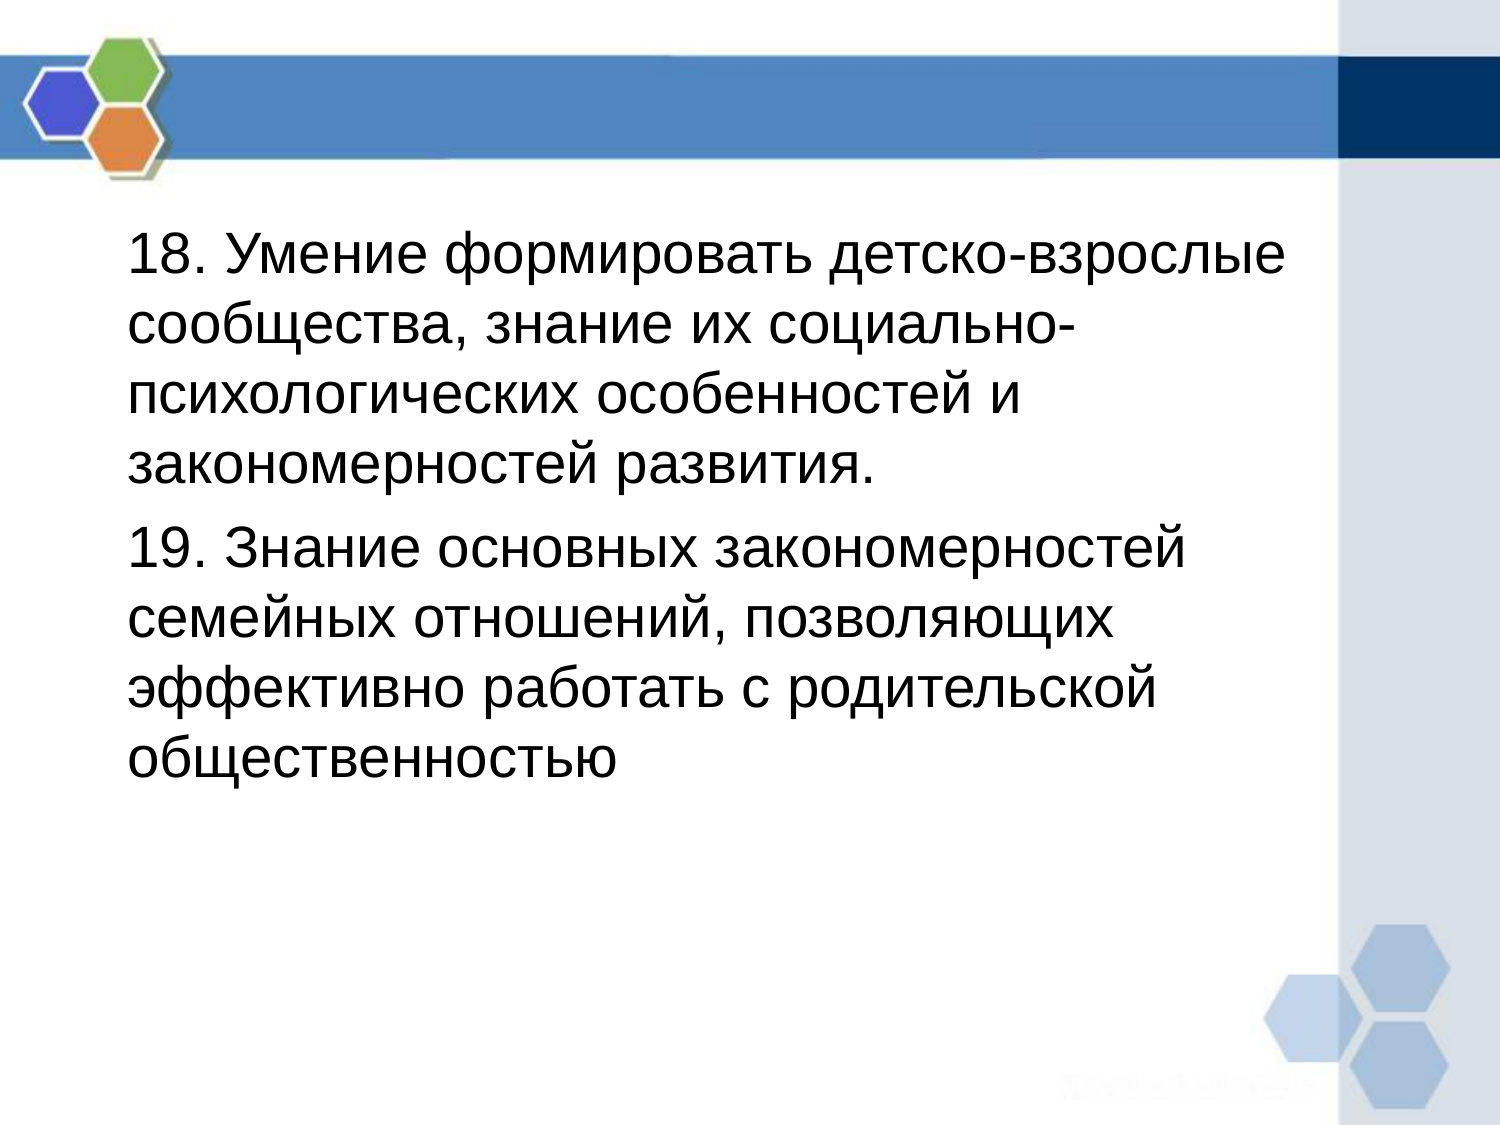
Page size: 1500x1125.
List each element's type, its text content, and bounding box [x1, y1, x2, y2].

picture [0, 0, 1500, 1125]
list 18. Умение формировать детско-взрослые сообщества, знание их социально-психологических особенностей и закономерностей развития. 19. Знание основных закономерностей семейных отношений, позволяющих эффективно работать с родительской общественностью [112, 207, 1459, 905]
